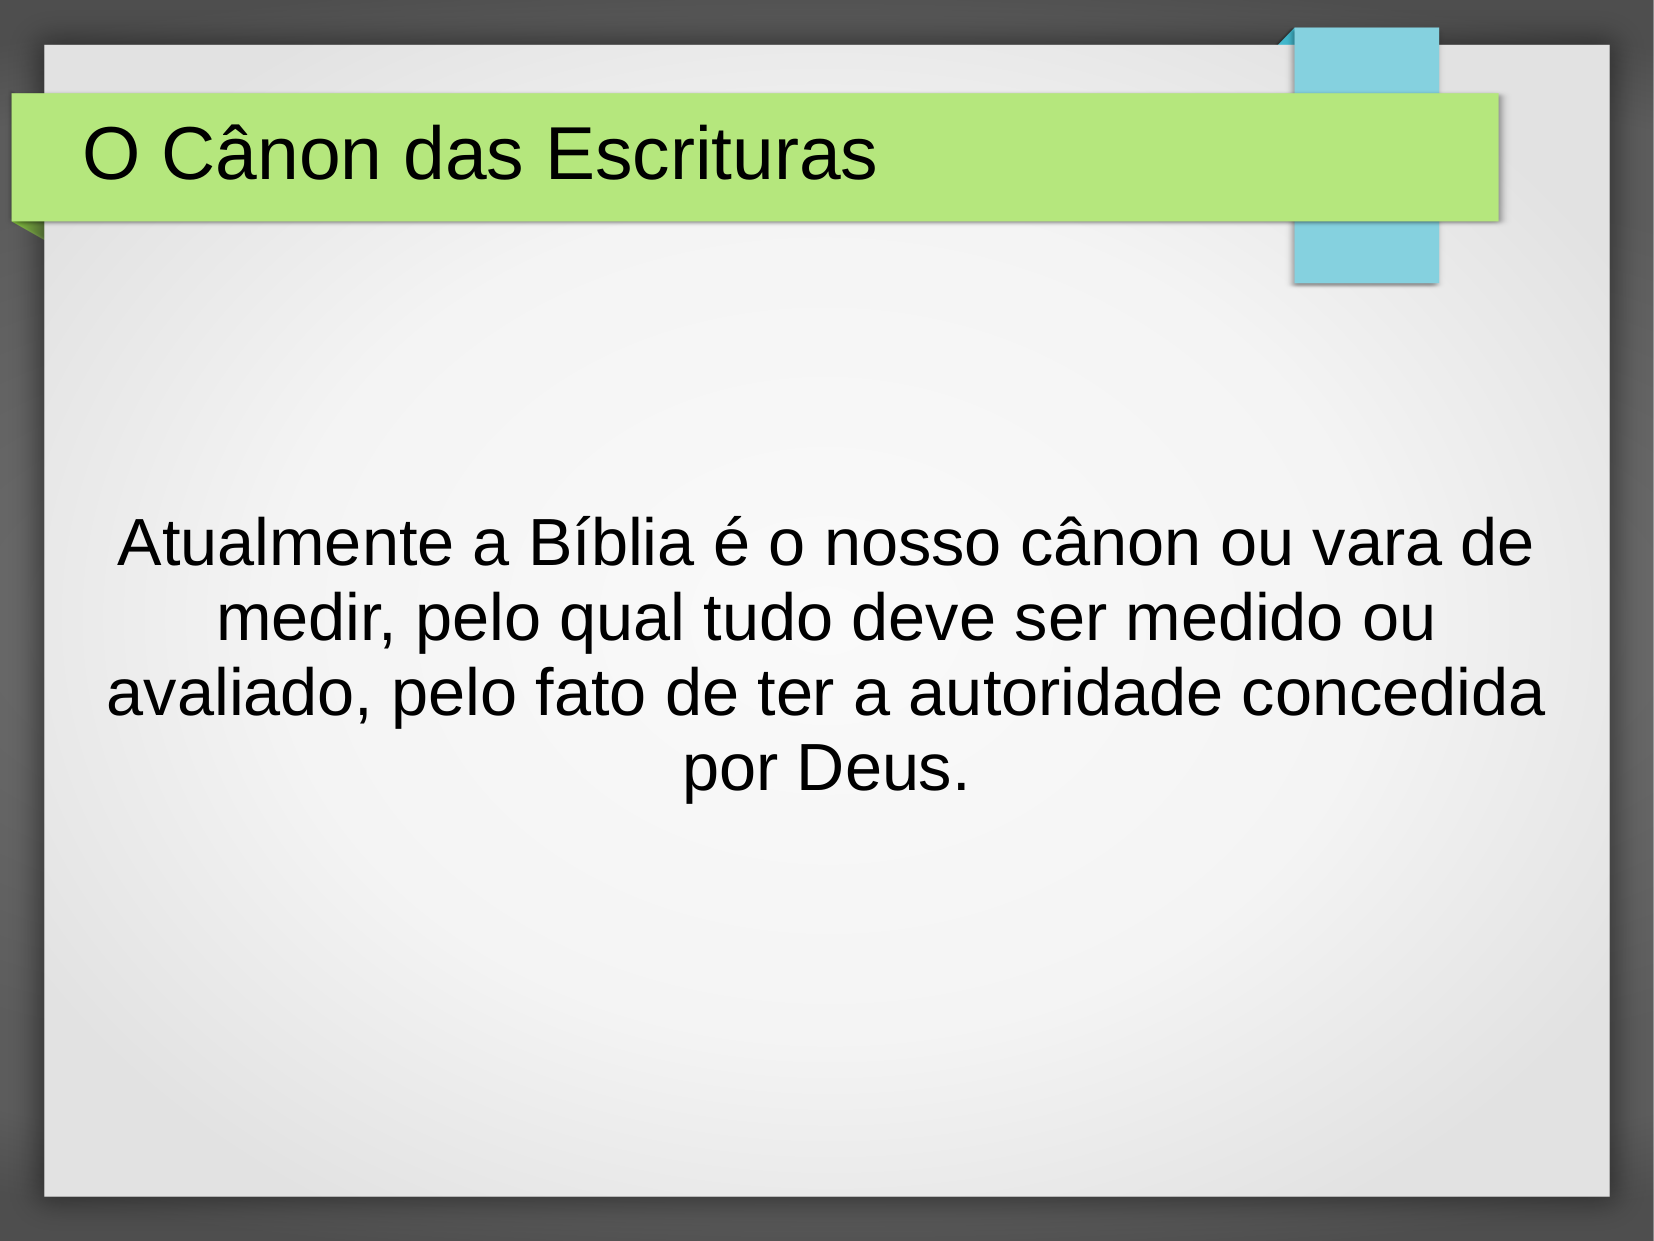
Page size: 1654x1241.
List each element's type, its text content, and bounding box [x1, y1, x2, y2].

subtitle Atualmente a Bíblia é o nosso cânon ou vara de medir, pelo qual tudo deve ser medido ou avaliado, pelo fato de ter a autoridade concedida por Deus. [82, 295, 1571, 1015]
picture [0, 0, 1654, 1241]
title O Cânon das Escrituras [82, 94, 1264, 213]
